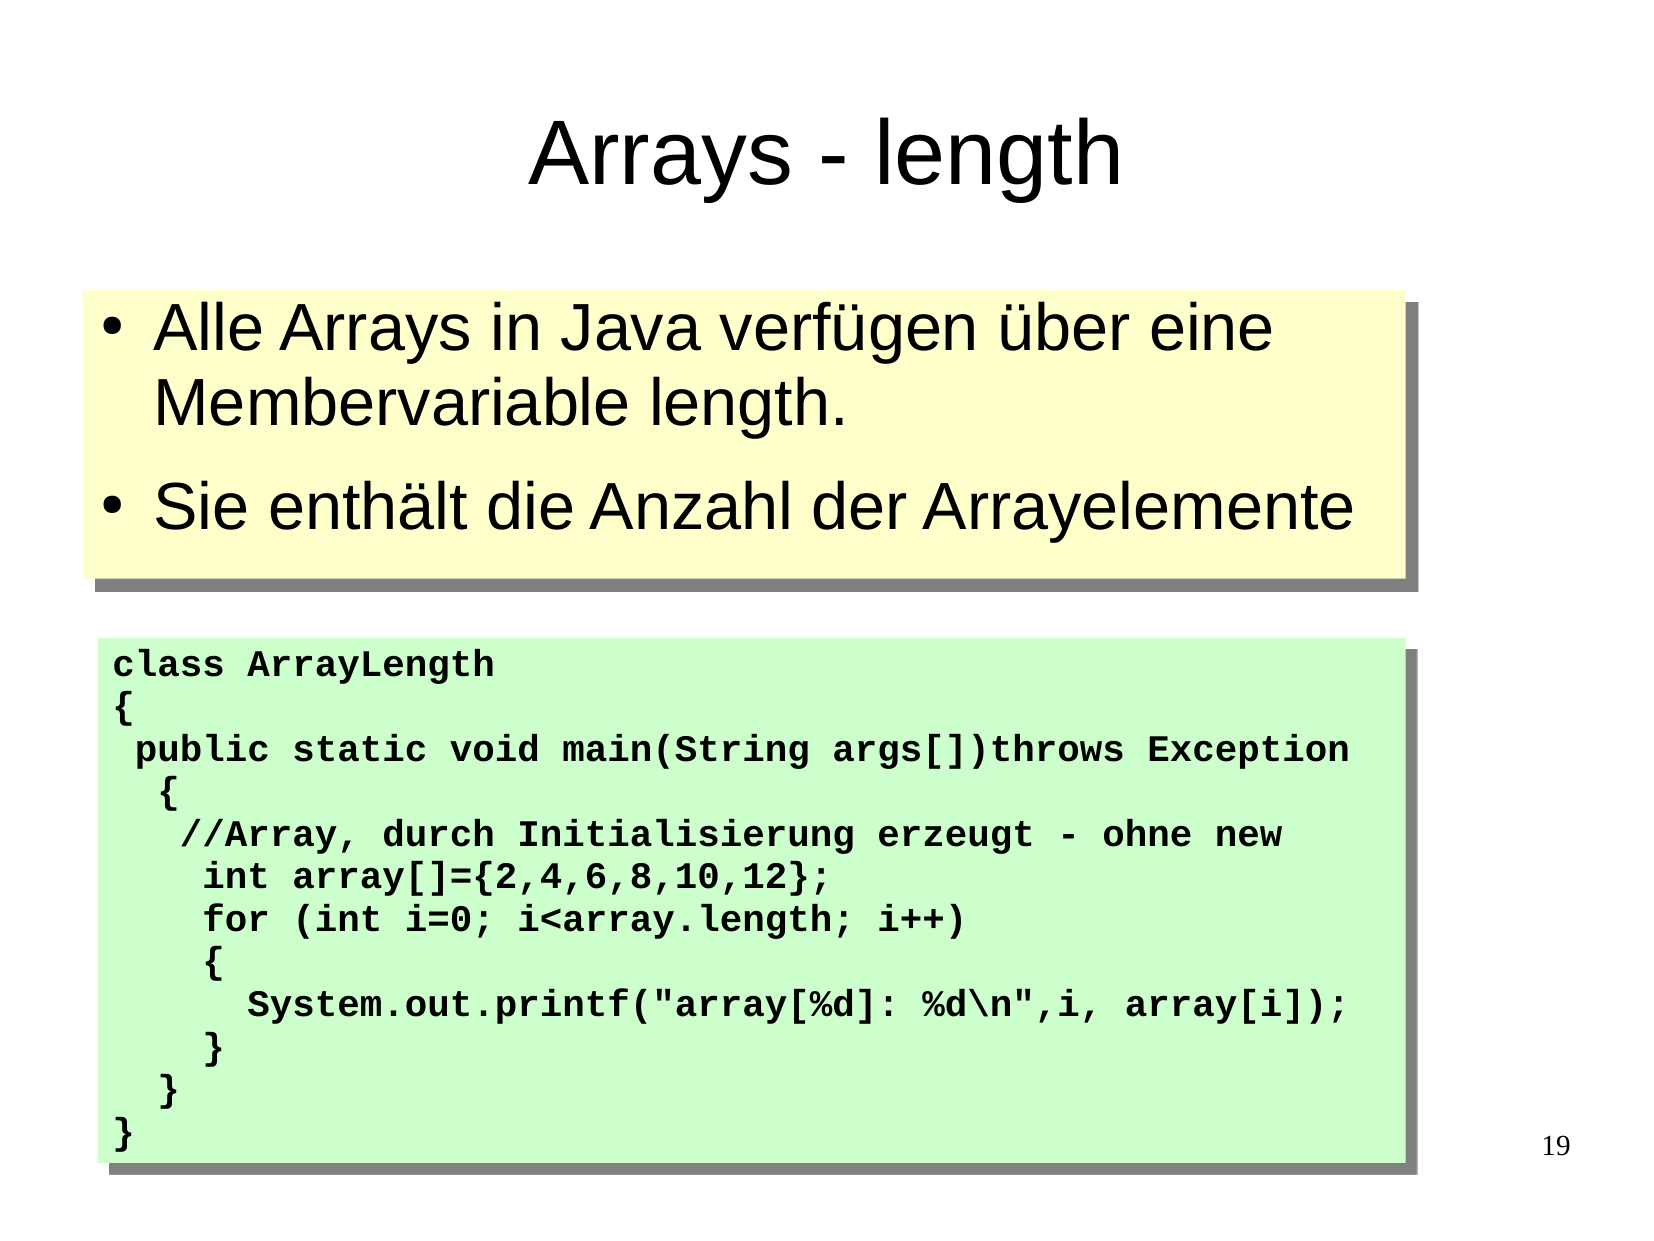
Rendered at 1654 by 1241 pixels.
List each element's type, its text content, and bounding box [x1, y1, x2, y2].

list Alle Arrays in Java verfügen über eine Membervariable length. Sie enthält die Anzahl der Arrayelemente [82, 290, 1406, 579]
text_box class ArrayLength { public static void main(String args[])throws Exception { //Array, durch Initialisierung erzeugt - ohne new int array[]={2,4,6,8,10,12}; for (int i=0; i<array.length; i++) { System.out.printf("array[%d]: %d\n",i, array[i]); } } } [97, 637, 1406, 1163]
title Arrays - length [82, 49, 1571, 257]
